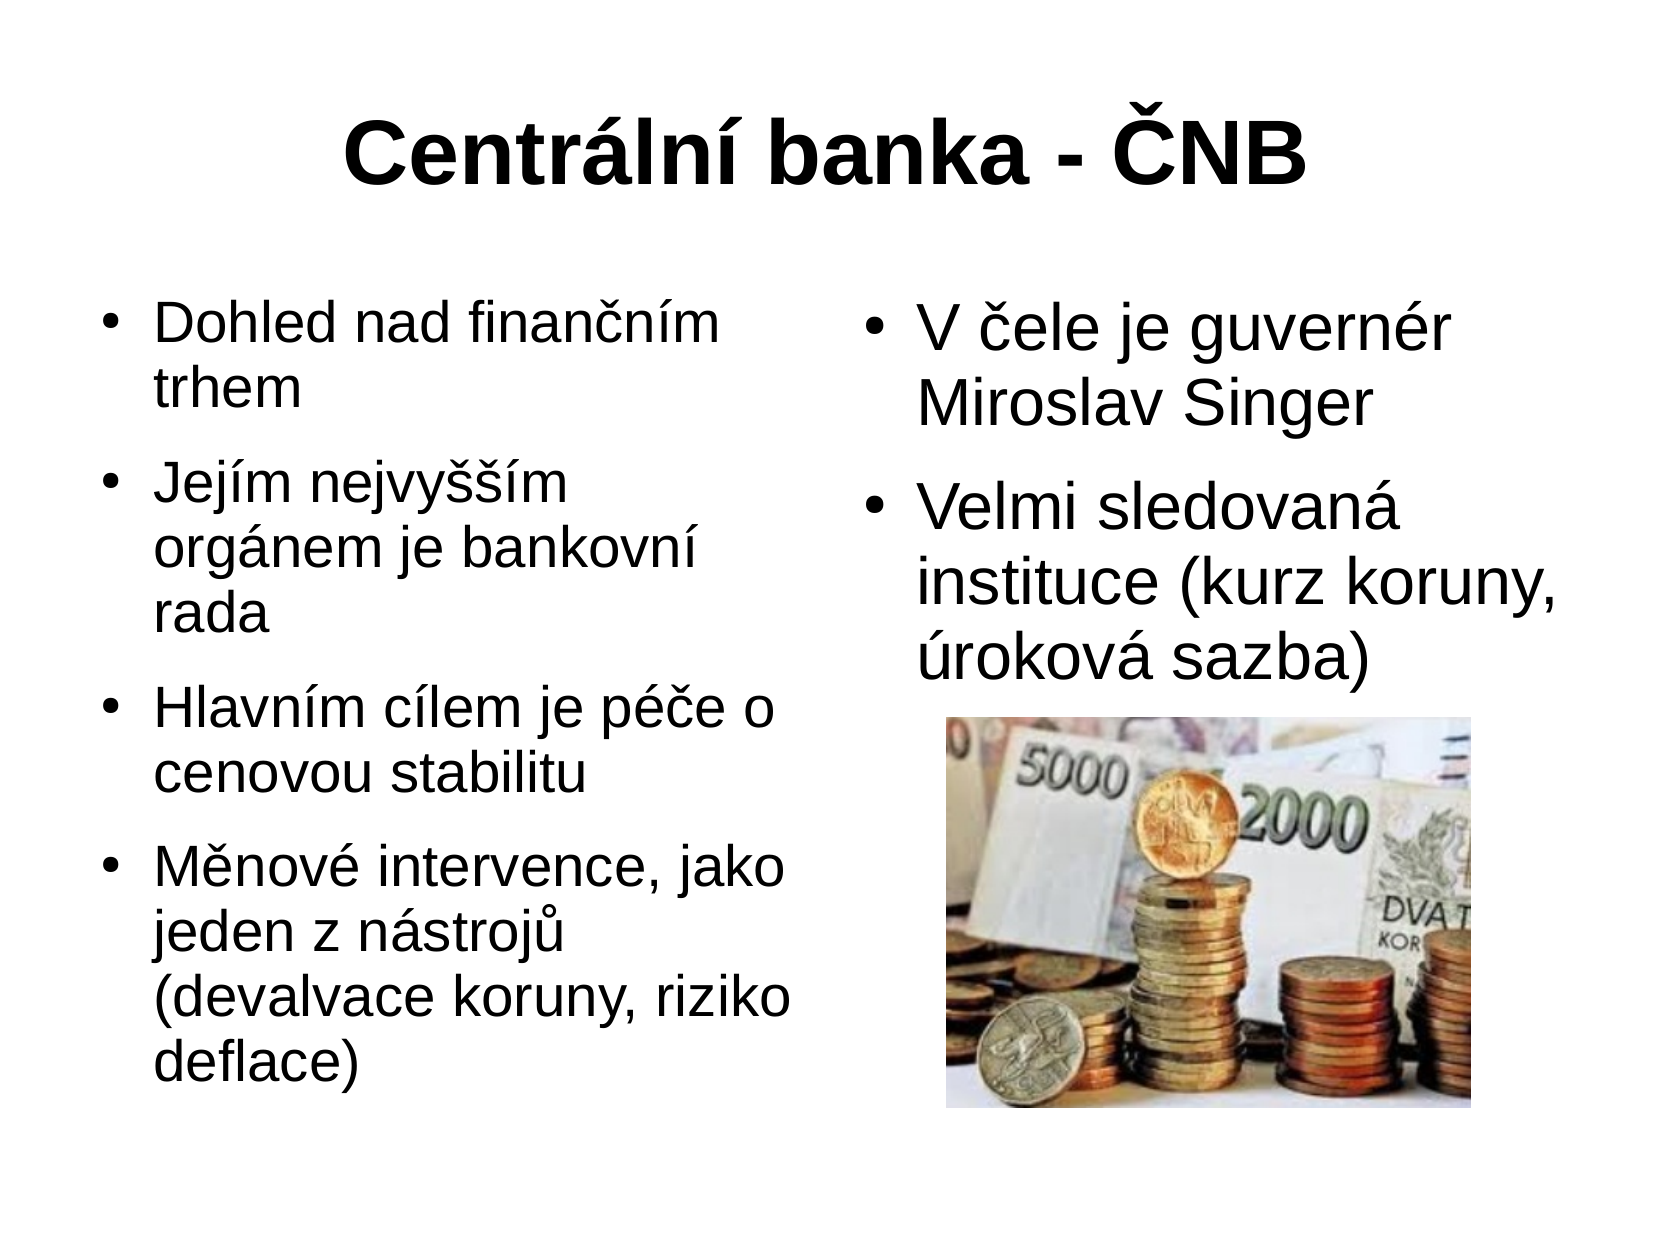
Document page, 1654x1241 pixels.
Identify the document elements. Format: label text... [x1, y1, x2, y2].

title Centrální banka - ČNB [82, 49, 1571, 257]
list Dohled nad finančním trhem Jejím nejvyšším orgánem je bankovní rada Hlavním cílem je péče o cenovou stabilitu Měnové intervence, jako jeden z nástrojů (devalvace koruny, riziko deflace) [82, 290, 809, 1109]
picture [946, 717, 1471, 1109]
list V čele je guvernér Miroslav Singer Velmi sledovaná instituce (kurz koruny, úroková sazba) [845, 290, 1572, 694]
